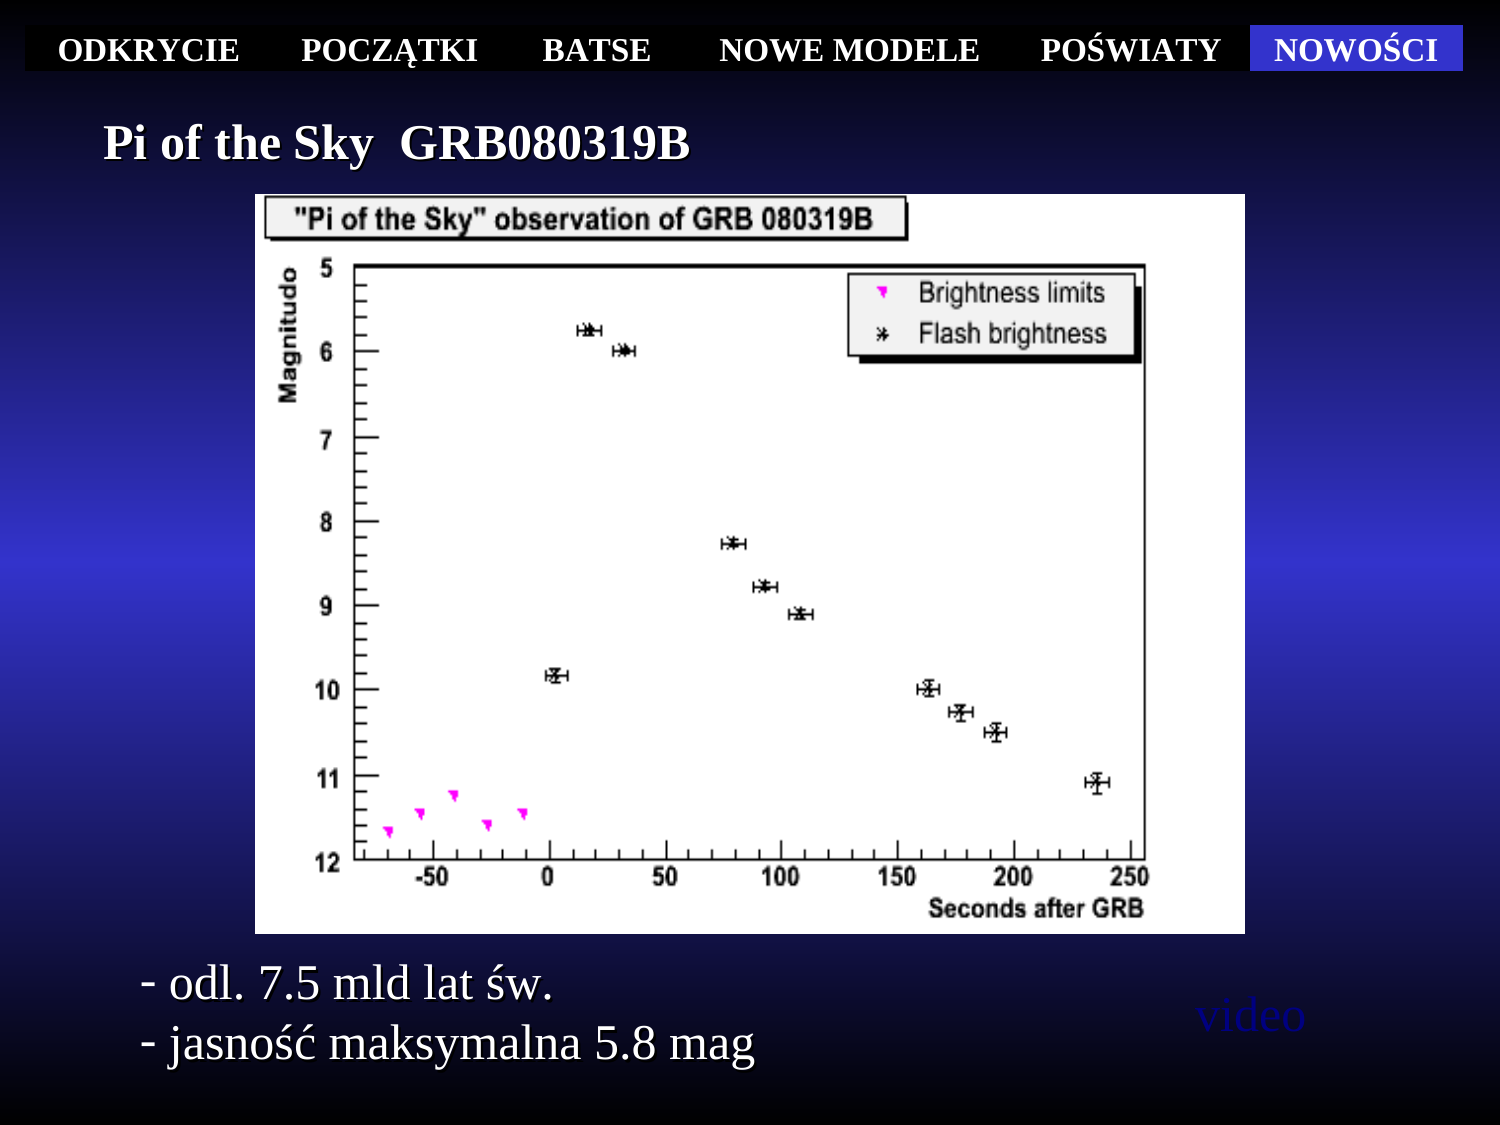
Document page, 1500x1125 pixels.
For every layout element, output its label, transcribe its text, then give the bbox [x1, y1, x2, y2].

text_box odl. 7.5 mld lat św. jasność maksymalna 5.8 mag [125, 942, 1463, 1078]
picture [255, 194, 1245, 934]
table_header ODKRYCIE [25, 25, 273, 71]
table_header BATSE [507, 25, 688, 71]
table_header NOWOŚCI [1250, 25, 1463, 71]
text_box Pi of the Sky GRB080319B [88, 101, 706, 178]
table_header NOWE MODELE [688, 25, 1013, 71]
table_header POCZĄTKI [273, 25, 507, 71]
table_header POŚWIATY [1013, 25, 1250, 71]
text_box video [1180, 974, 1322, 1050]
